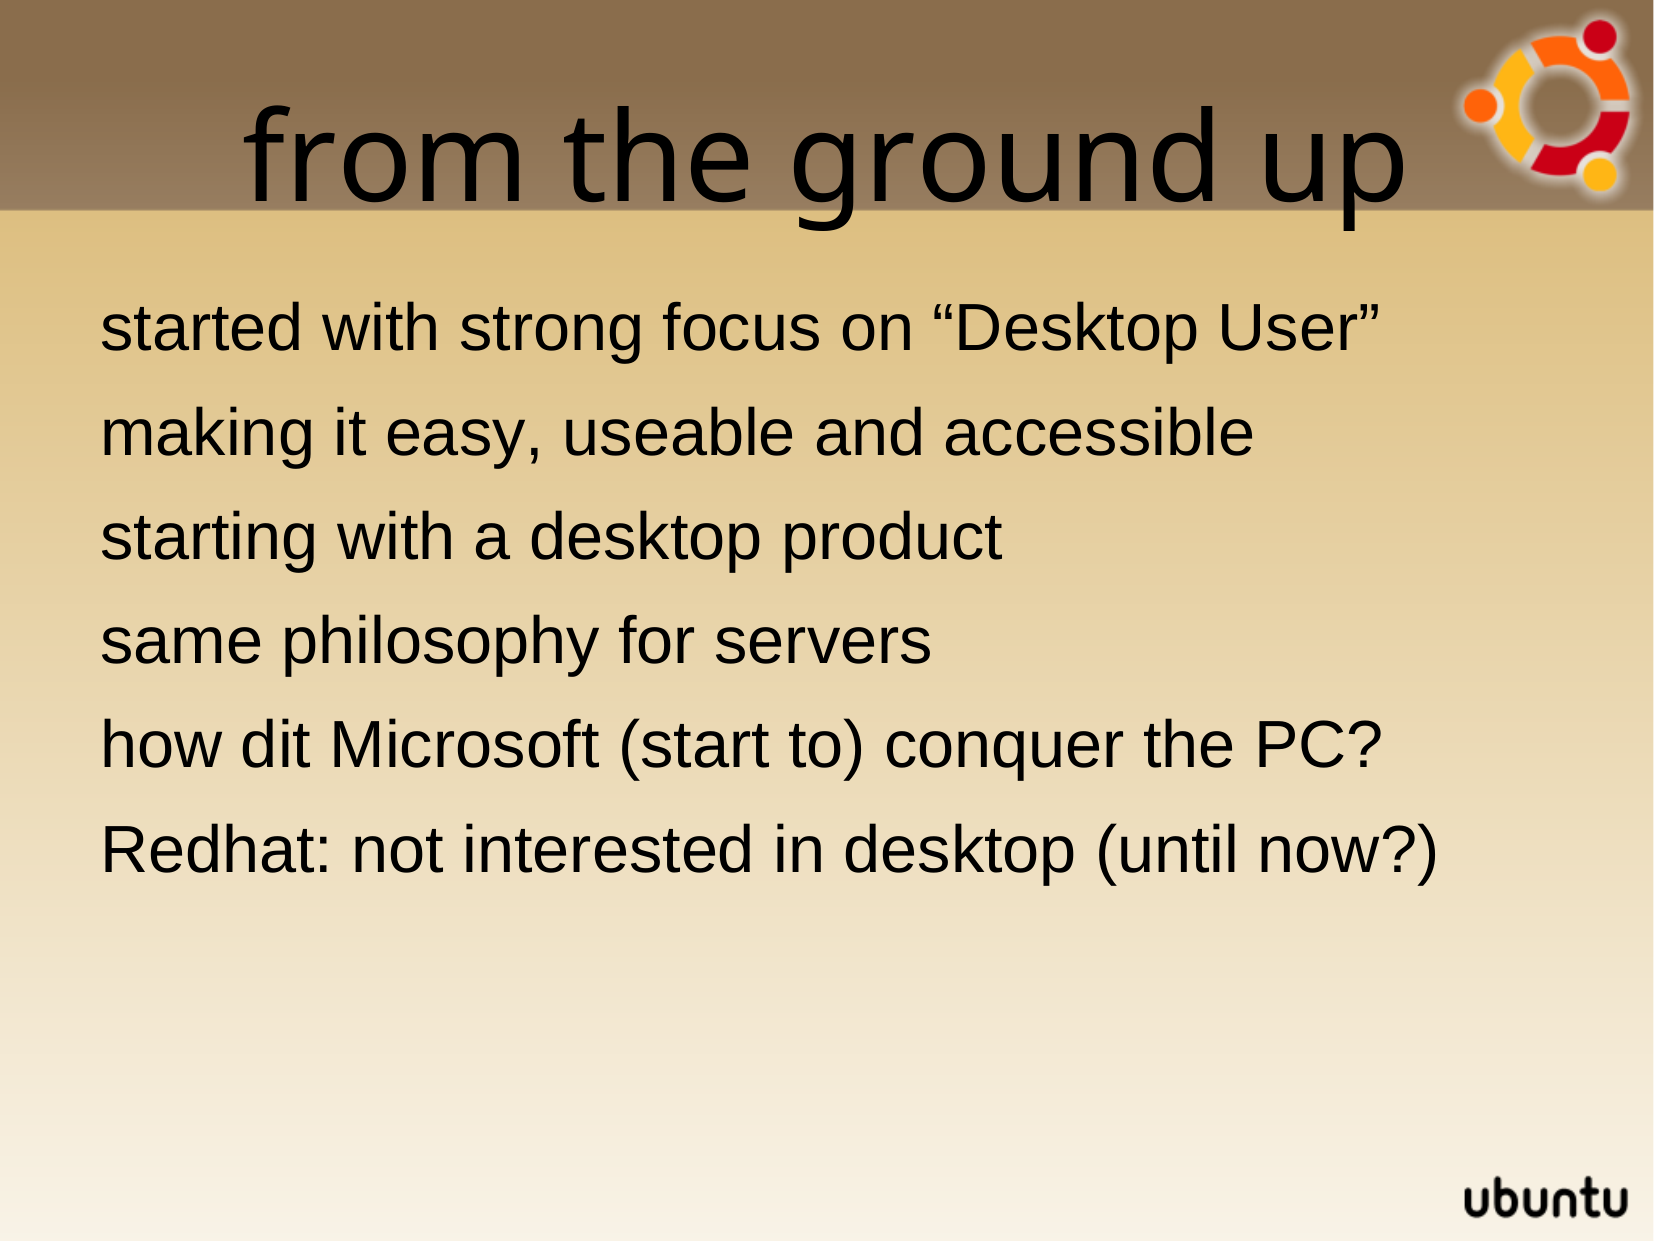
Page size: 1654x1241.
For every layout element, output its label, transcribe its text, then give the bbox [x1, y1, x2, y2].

picture [0, 0, 1654, 1241]
list started with strong focus on “Desktop User” making it easy, useable and accessible starting with a desktop product same philosophy for servers how dit Microsoft (start to) conquer the PC? Redhat: not interested in desktop (until now?) [82, 290, 1571, 1094]
title from the ground up [82, 56, 1571, 250]
